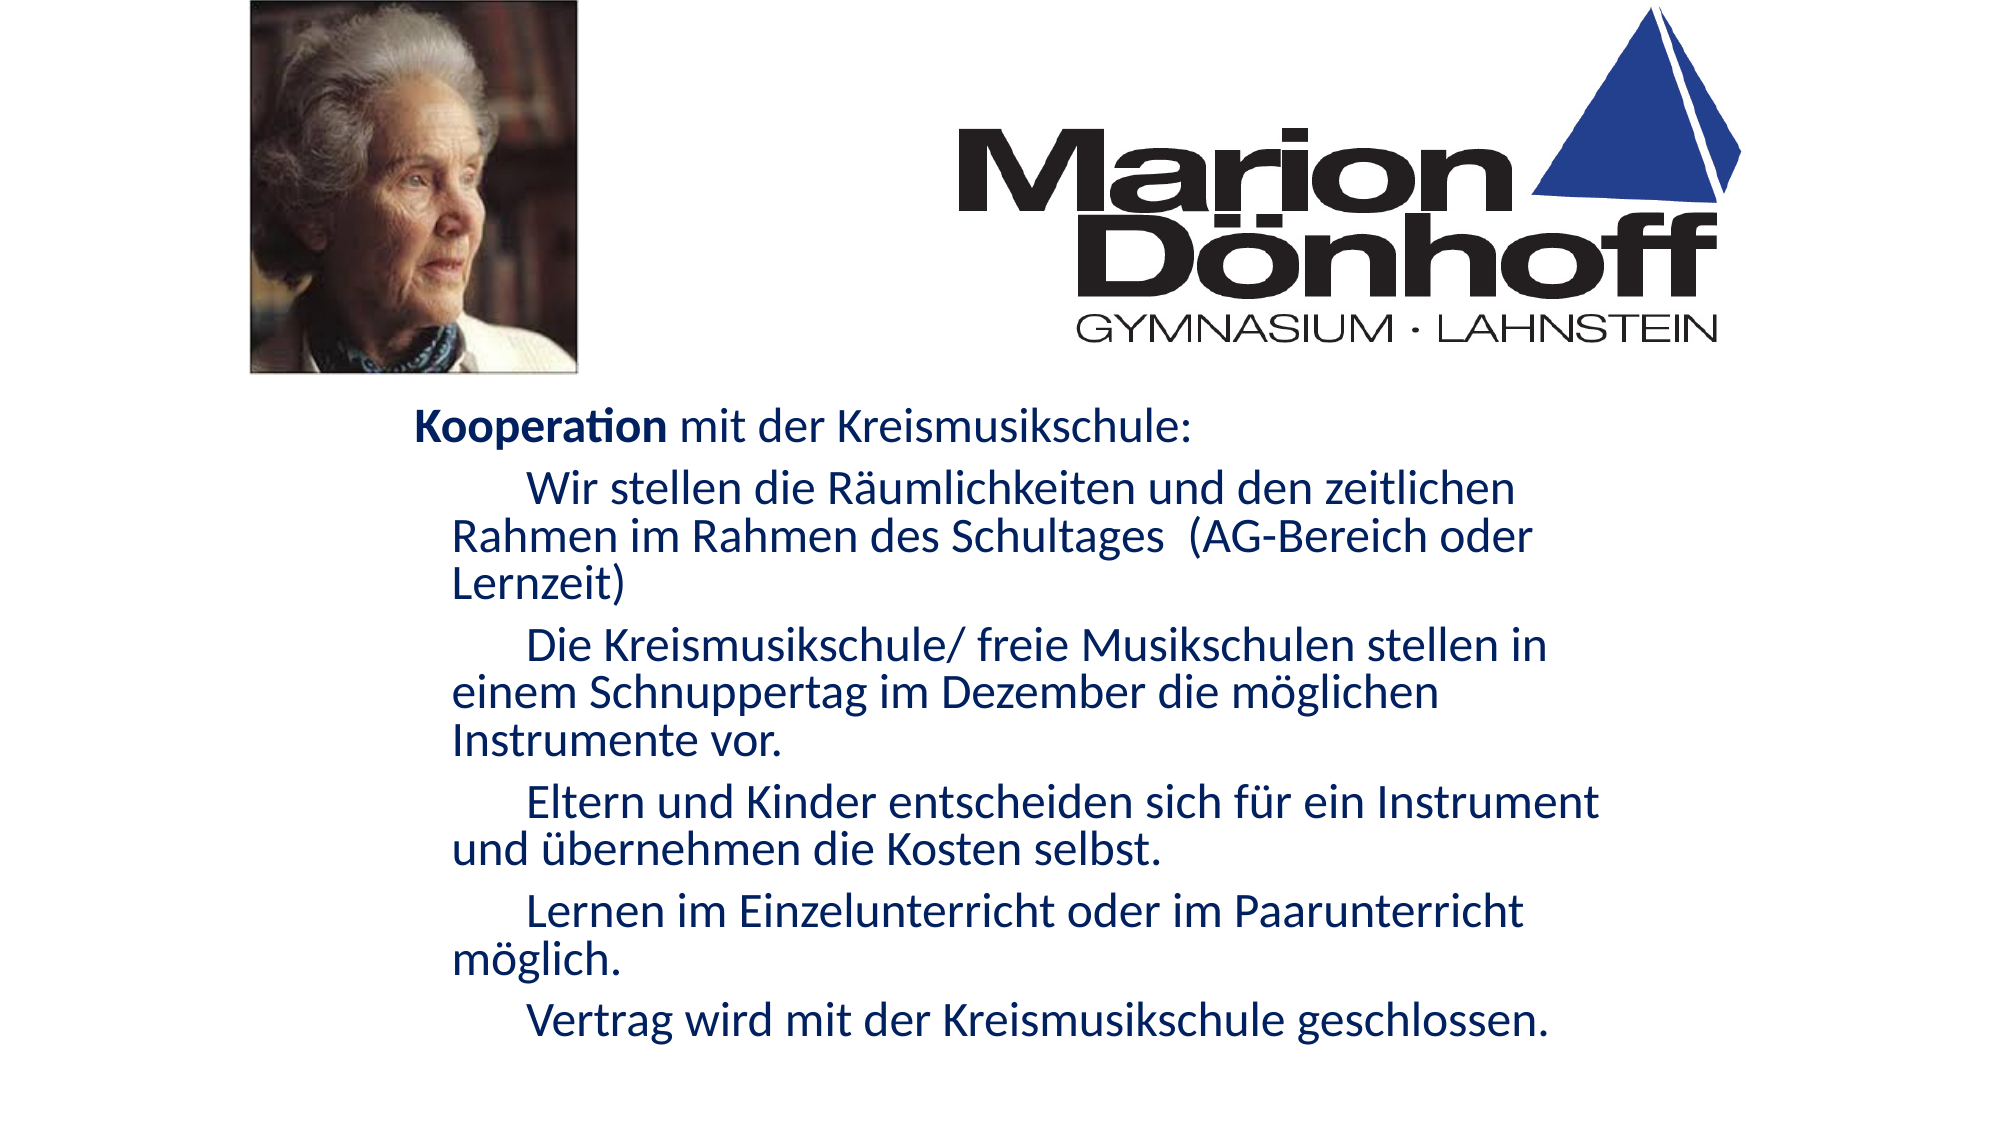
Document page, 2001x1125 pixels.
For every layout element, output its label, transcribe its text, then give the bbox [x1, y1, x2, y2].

picture [946, 0, 1750, 351]
list Kooperation mit der Kreismusikschule: Wir stellen die Räumlichkeiten und den zeitlichen Rahmen im Rahmen des Schultages (AG-Bereich oder Lernzeit) Die Kreismusikschule/ freie Musikschulen stellen in einem Schnuppertag im Dezember die möglichen Instrumente vor. Eltern und Kinder entscheiden sich für ein Instrument und übernehmen die Kosten selbst. Lernen im Einzelunterricht oder im Paarunterricht möglich. Vertrag wird mit der Kreismusikschule geschlossen. [362, 397, 1638, 1059]
picture [249, 0, 579, 376]
